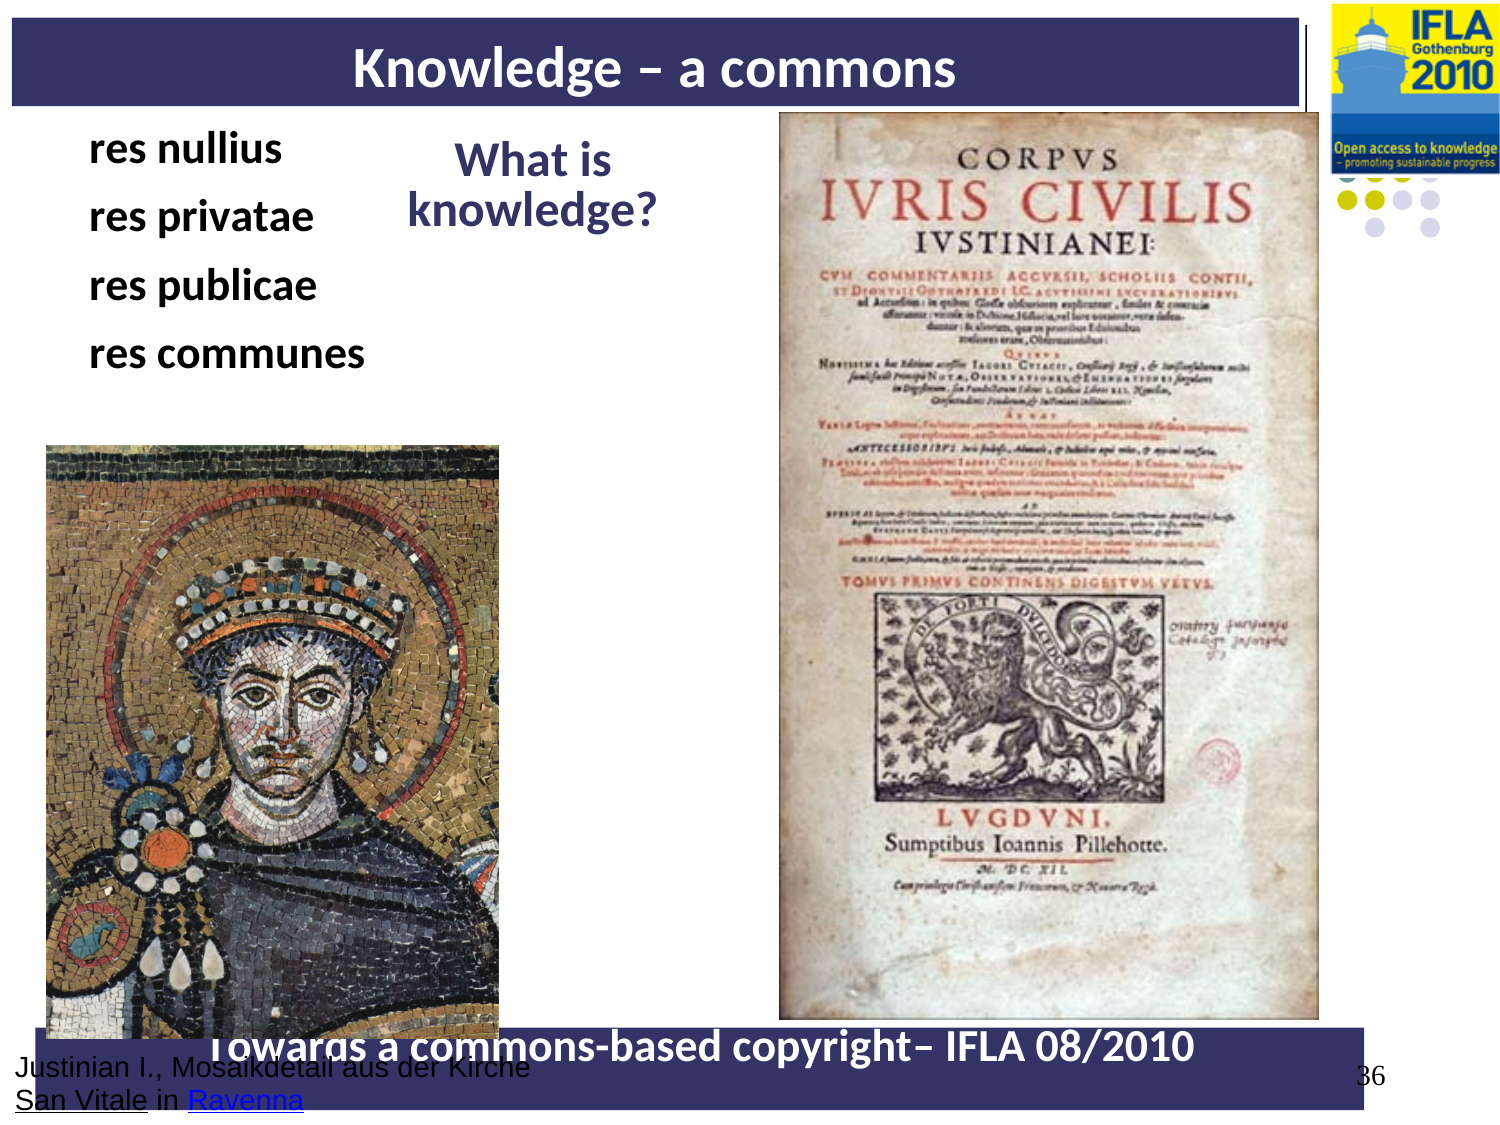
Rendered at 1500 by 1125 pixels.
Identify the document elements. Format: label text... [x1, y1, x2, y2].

picture [779, 112, 1319, 1020]
title Knowledge – a commons [11, 17, 1300, 107]
text_box [1356, 1026, 1459, 1105]
text_box What is knowledge? [532, 131, 680, 269]
text_box res nullius res privatae res publicae res communes [74, 98, 532, 389]
text_box Justinian I., Mosaikdetail aus der Kirche San Vitale in Ravenna [0, 1042, 645, 1125]
picture [46, 445, 499, 1039]
